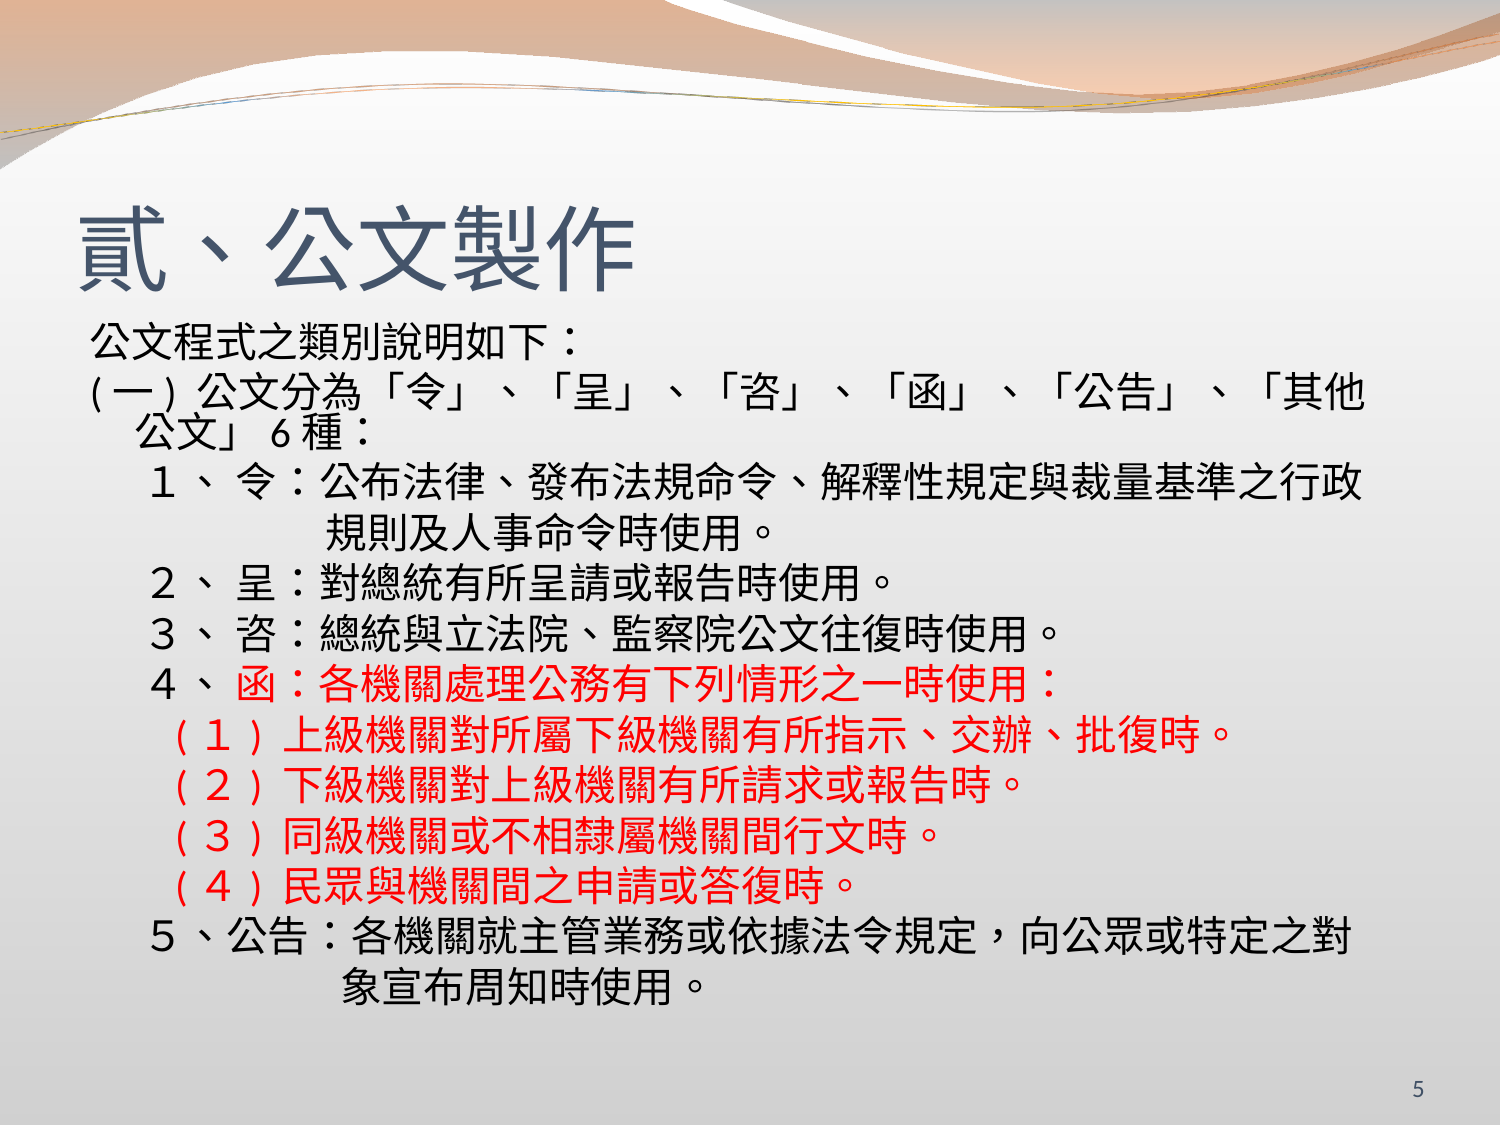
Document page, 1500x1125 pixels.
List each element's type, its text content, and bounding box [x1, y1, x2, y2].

title 貳、公文製作 [75, 115, 1426, 304]
picture [0, 33, 1500, 140]
text_box <編號> [1299, 1042, 1426, 1103]
list 公文程式之類別說明如下： (一) 公文分為「令」、「呈」、「咨」、「函」、「公告」、「其他 公文」6種： １、 令：公布法律、發布法規命令、解釋性規定與裁量基準之行政 規則及人事命令時使用。 ２、 呈：對總統有所呈請或報告時使用。 ３、 咨：總統與立法院、監察院公文往復時使用。 ４、 函：各機關處理公務有下列情形之一時使用： (１) 上級機關對所屬下級機關有所指示、交辦、批復時。 (２) 下級機關對上級機關有所請求或報告時。 (３) 同級機關或不相隸屬機關間行文時。 (４) 民眾與機關間之申請或答復時。 ５、公告：各機關就主管業務或依據法令規定，向公眾或特定之對 象宣布周知時使用。 [75, 317, 1426, 1038]
